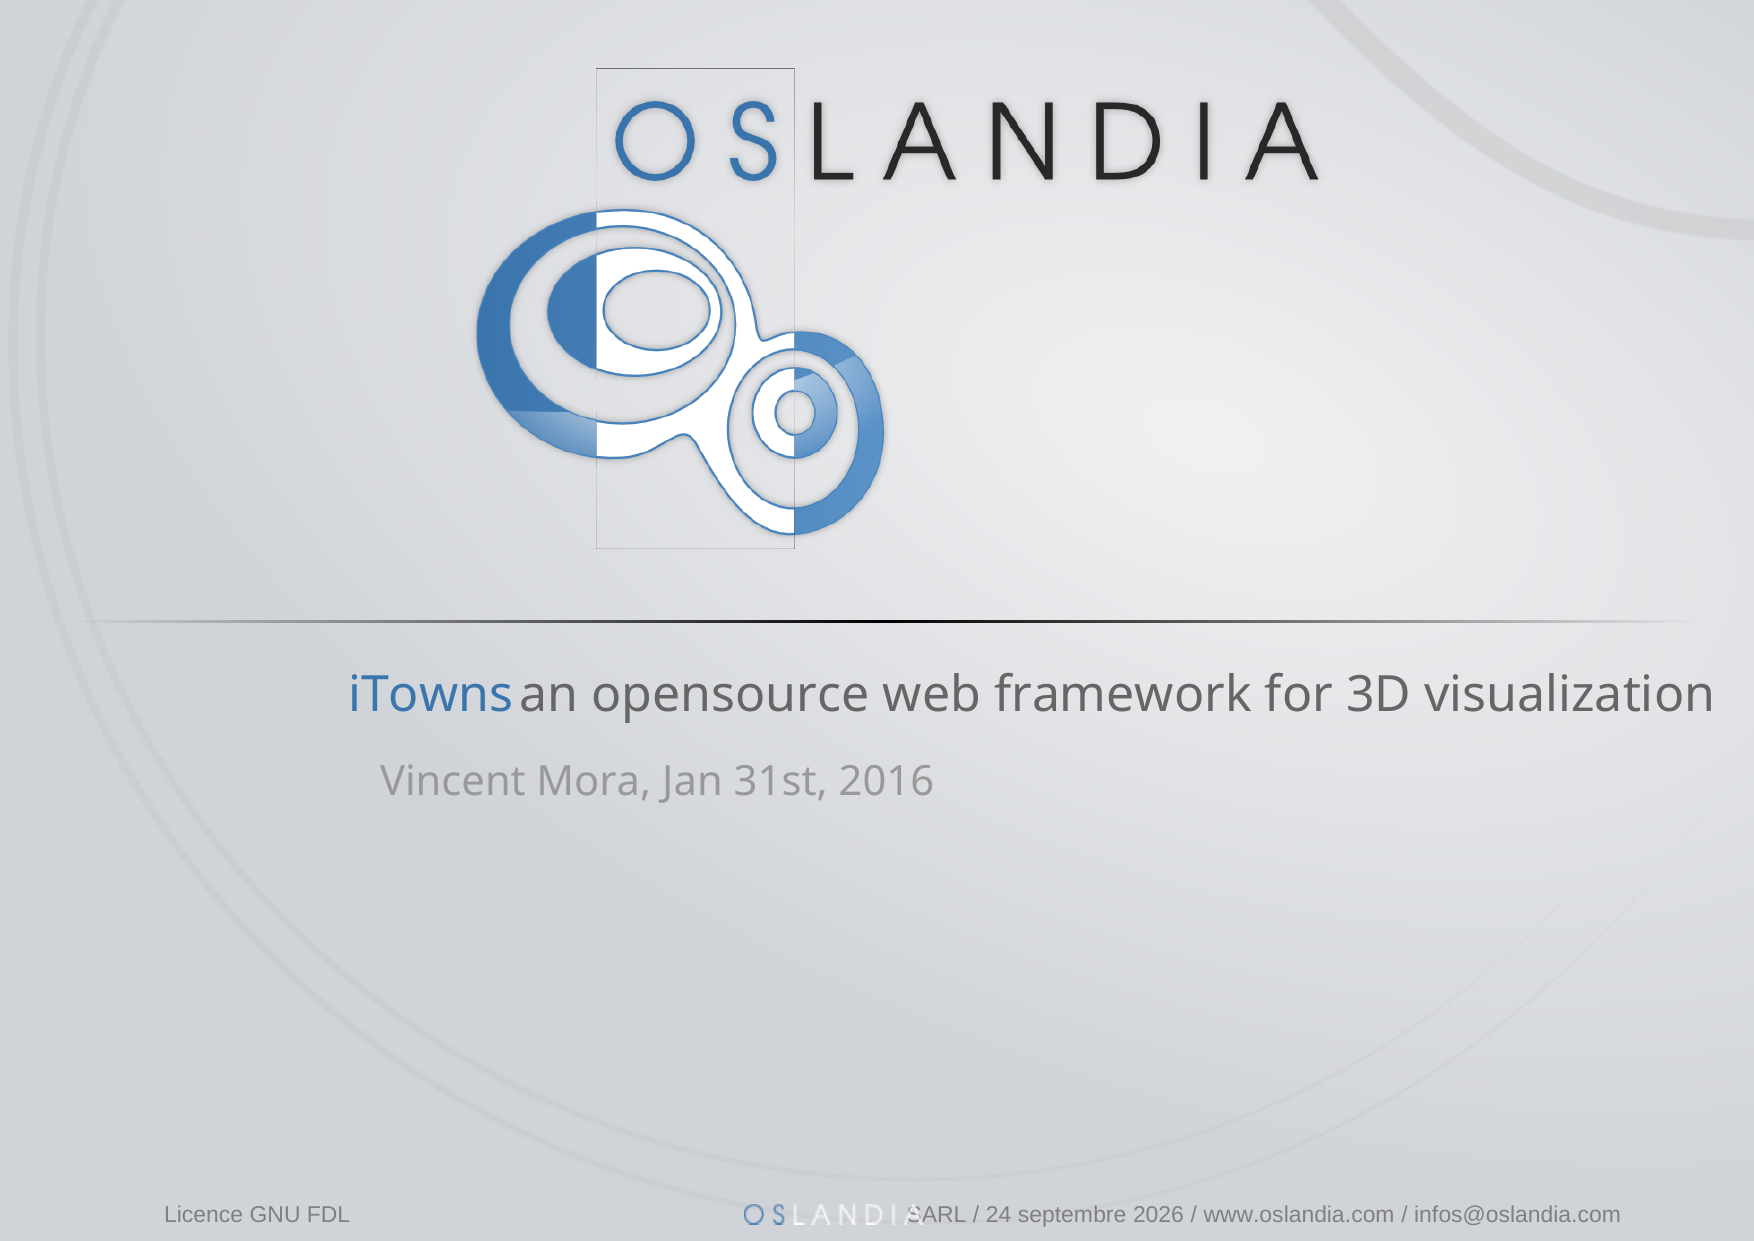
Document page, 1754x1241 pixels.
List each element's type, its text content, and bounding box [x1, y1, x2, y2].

title iTowns [348, 633, 519, 751]
picture [0, 0, 1754, 1241]
list Vincent Mora, Jan 31st, 2016 [379, 750, 1742, 816]
title an opensource web framework for 3D visualization [519, 633, 1754, 751]
